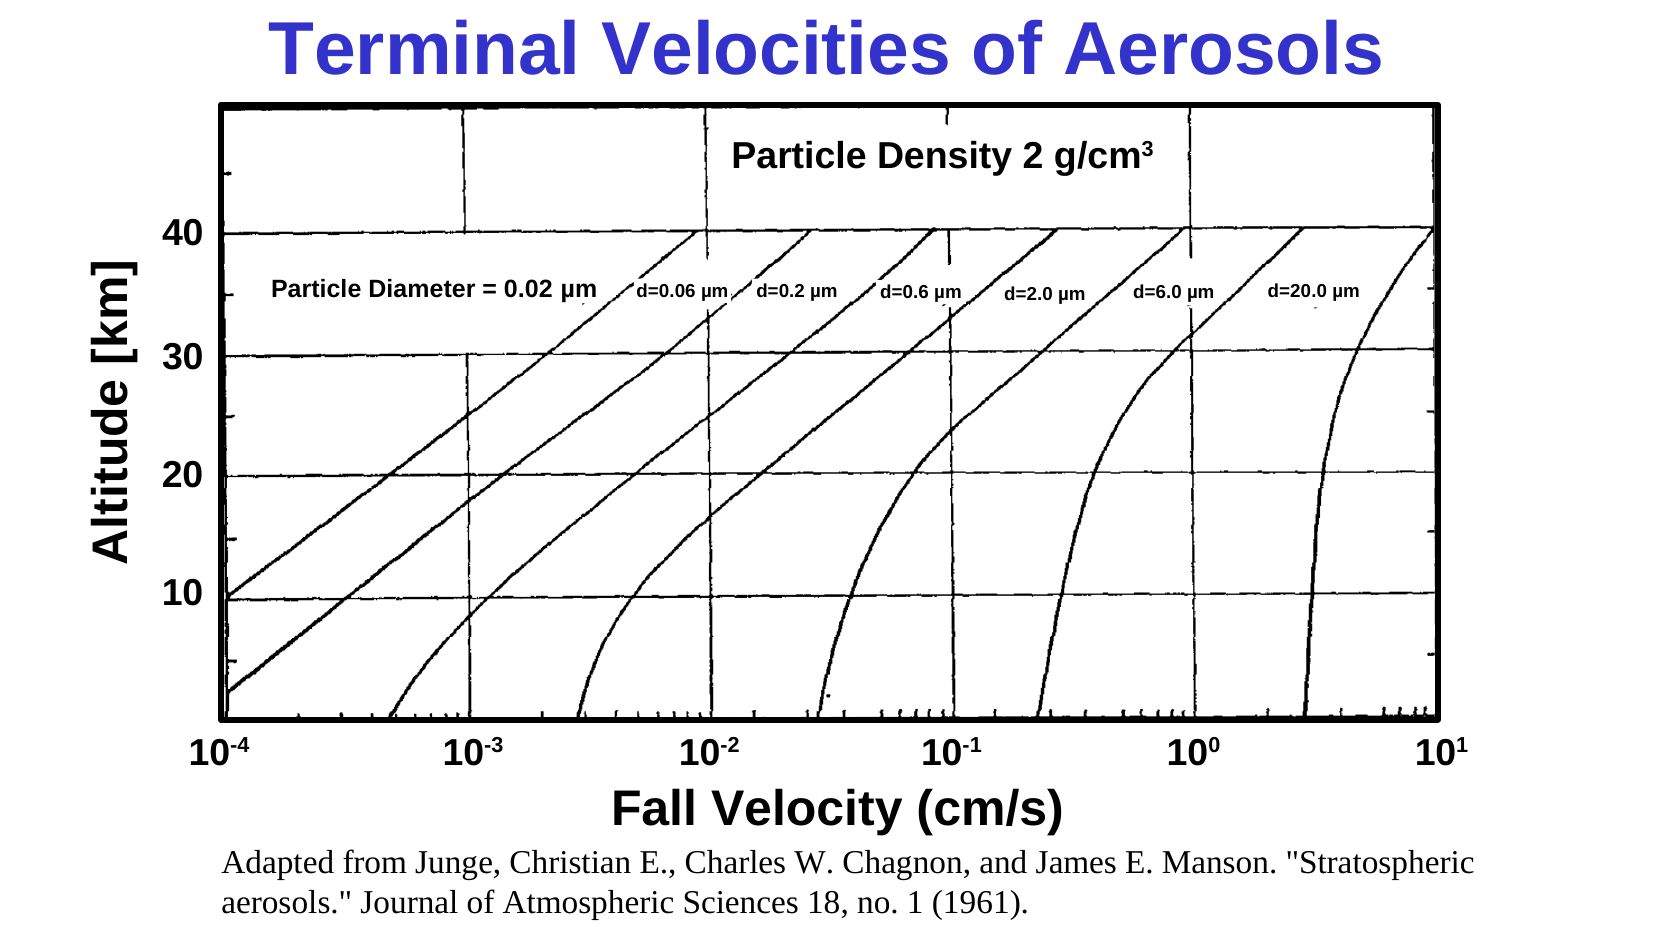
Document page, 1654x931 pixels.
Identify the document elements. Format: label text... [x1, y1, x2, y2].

text_box Particle Density 2 g/cm3 [708, 131, 1177, 186]
text_box d=0.2 µm [751, 278, 842, 303]
text_box 10-2 [671, 727, 747, 782]
text_box d=0.6 µm [875, 280, 966, 305]
title Terminal Velocities of Aerosols [0, 0, 1654, 95]
text_box d=0.06 µm [633, 278, 732, 303]
text_box 101 [1404, 727, 1480, 782]
text_box 10-3 [435, 727, 511, 782]
text_box Adapted from Junge, Christian E., Charles W. Chagnon, and James E. Manson. "Stratospheric aerosols." Journal of Atmospheric Sciences 18, no. 1 (1961). [206, 840, 1538, 926]
text_box Altitude [km] [77, 112, 151, 713]
text_box d=6.0 µm [1128, 279, 1219, 306]
text_box d=20.0 µm [1265, 278, 1362, 308]
text_box 10-4 [181, 727, 257, 782]
picture [223, 107, 1435, 717]
text_box Fall Velocity (cm/s) [219, 775, 1457, 830]
text_box Particle Diameter = 0.02 µm [262, 272, 606, 304]
text_box 10-1 [913, 727, 989, 782]
text_box 30 [150, 332, 216, 386]
text_box 10 [150, 568, 216, 623]
text_box 20 [150, 450, 216, 505]
text_box d=2.0 µm [999, 281, 1090, 308]
text_box 40 [150, 208, 216, 262]
text_box 100 [1156, 727, 1232, 782]
